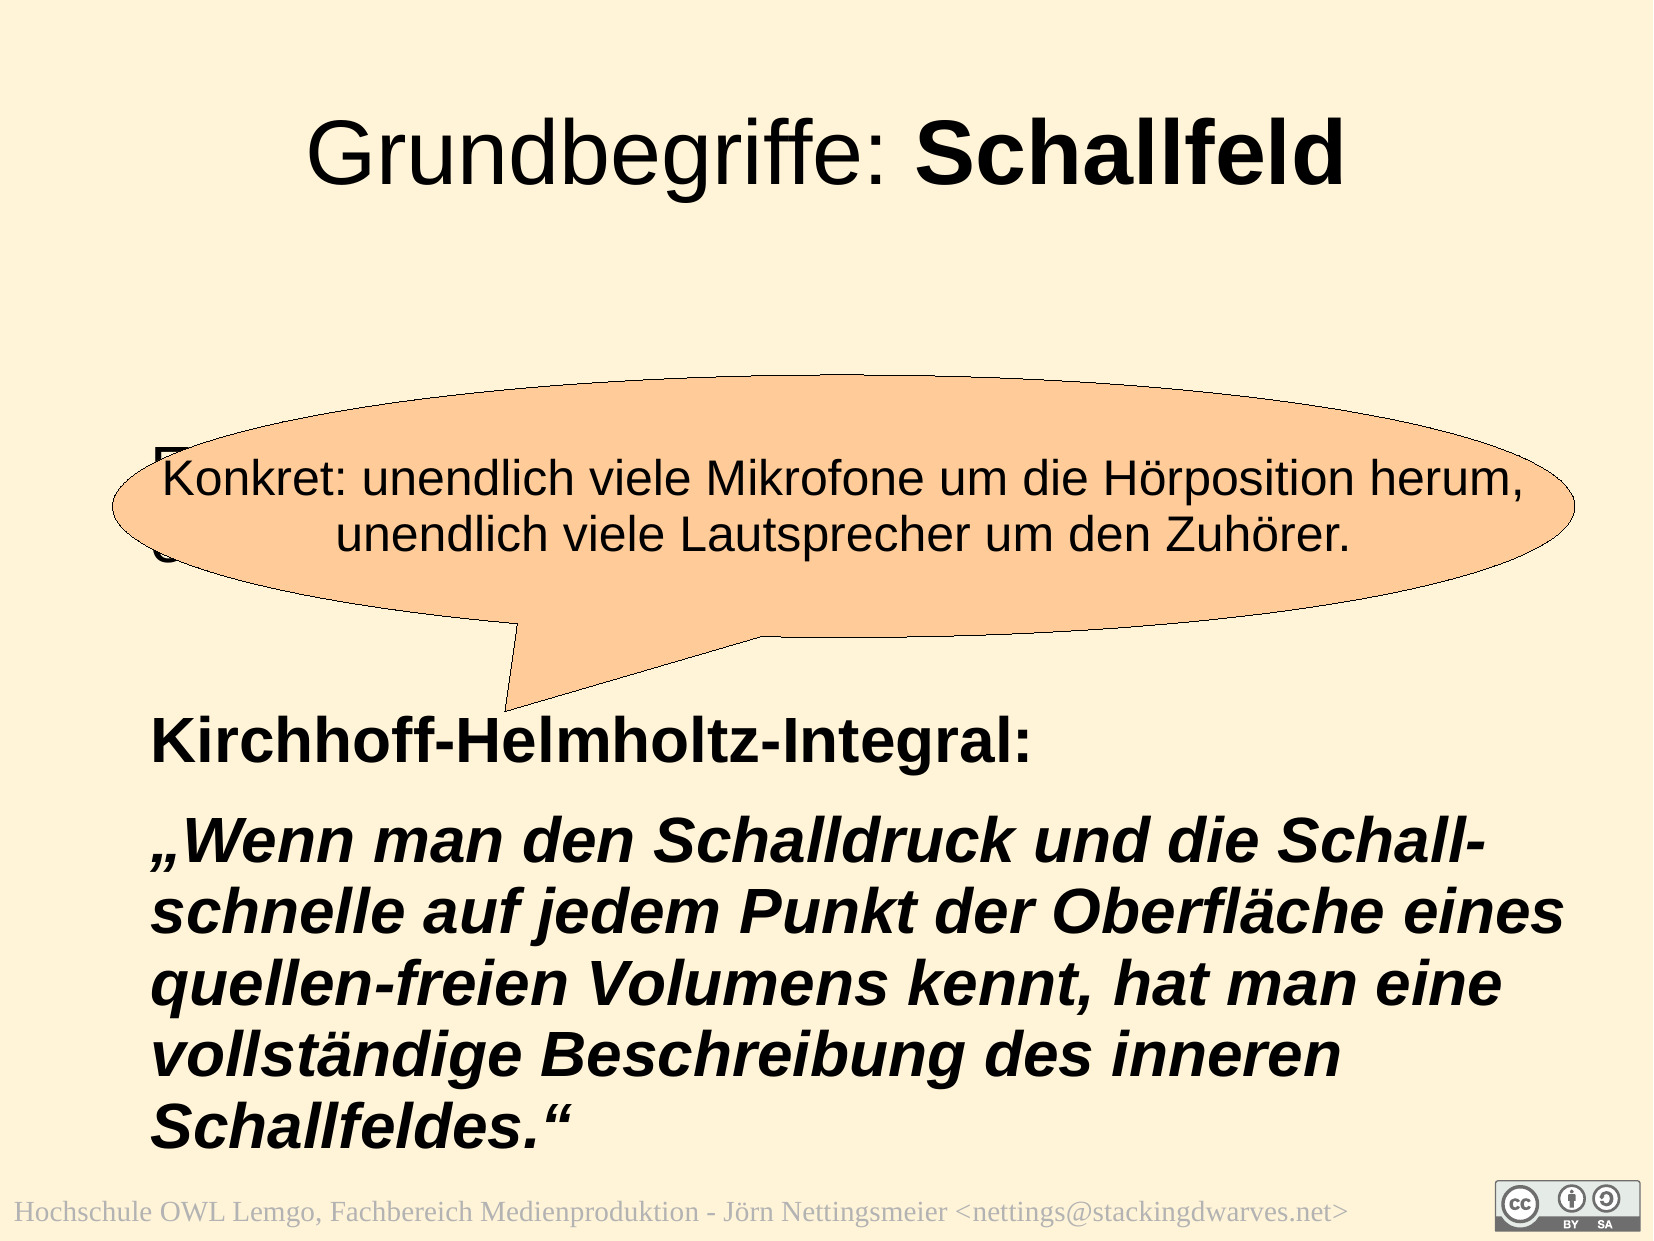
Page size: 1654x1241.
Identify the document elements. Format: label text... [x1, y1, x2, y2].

list Eine Klangsituation läßt sich physikalisch durch ein Schallfeld beschreiben. Kirchhoff-Helmholtz-Integral: „Wenn man den Schalldruck und die Schall-schnelle auf jedem Punkt der Oberfläche eines quellen-freien Volumens kennt, hat man eine vollständige Beschreibung des inneren Schallfeldes.“ [82, 290, 1571, 1163]
title Grundbegriffe: Schallfeld [82, 49, 1571, 257]
text_box Konkret: unendlich viele Mikrofone um die Hörposition herum, unendlich viele Lautsprecher um den Zuhörer. [112, 374, 1575, 712]
